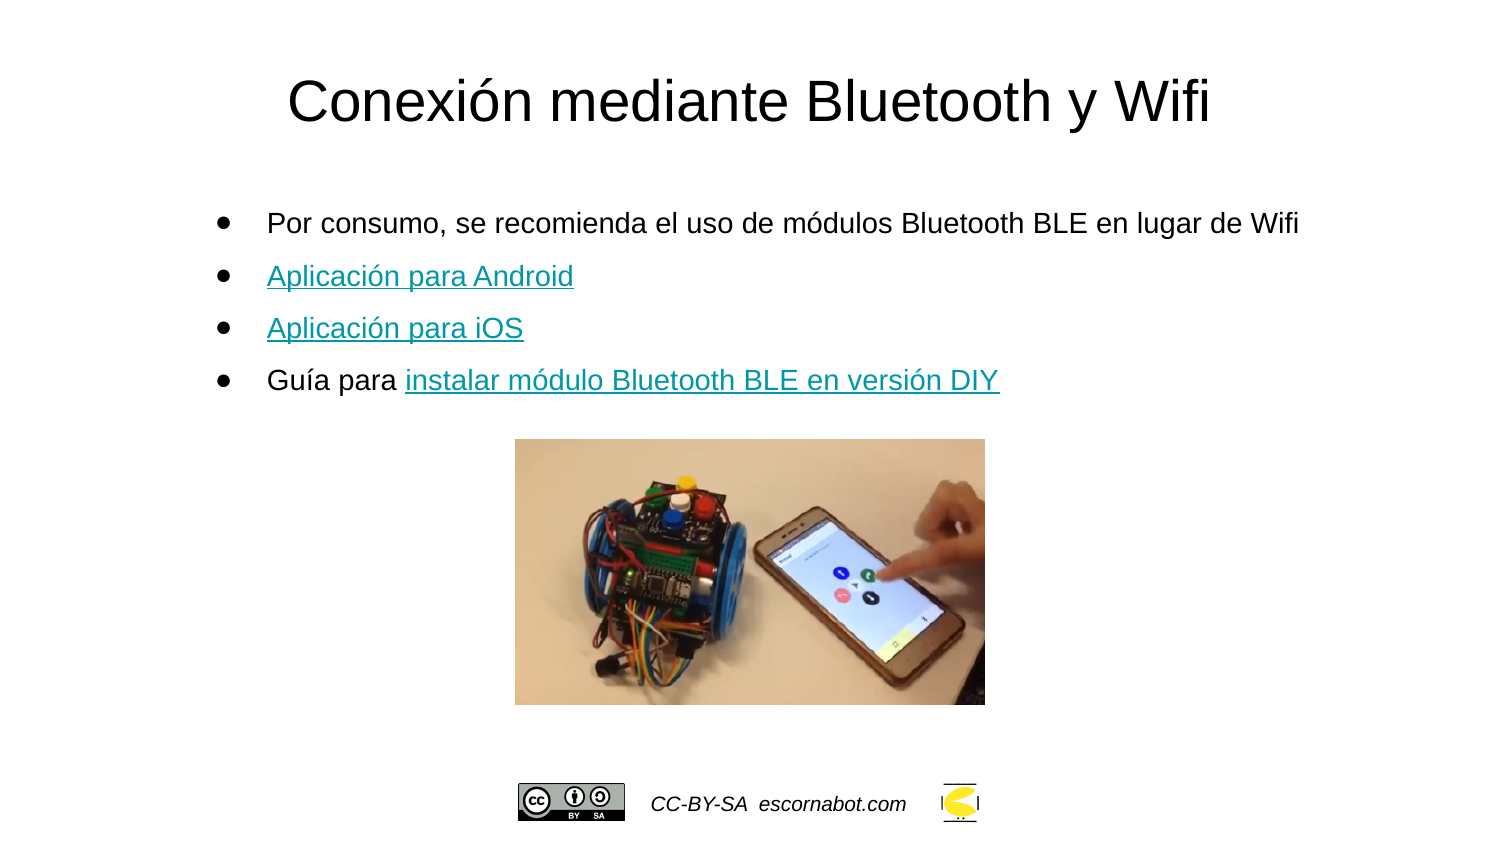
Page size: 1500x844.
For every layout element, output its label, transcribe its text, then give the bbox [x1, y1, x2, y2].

picture [515, 564, 985, 705]
title Conexión mediante Bluetooth y Wifi [51, 48, 1449, 142]
picture [938, 781, 982, 824]
text_box Por consumo, se recomienda el uso de módulos Bluetooth BLE en lugar de Wifi Aplicación para Android Aplicación para iOS Guía para instalar módulo Bluetooth BLE en versión DIY [176, 171, 1356, 564]
text_box CC-BY-SA escornabot.com [635, 775, 936, 830]
picture [518, 783, 625, 821]
